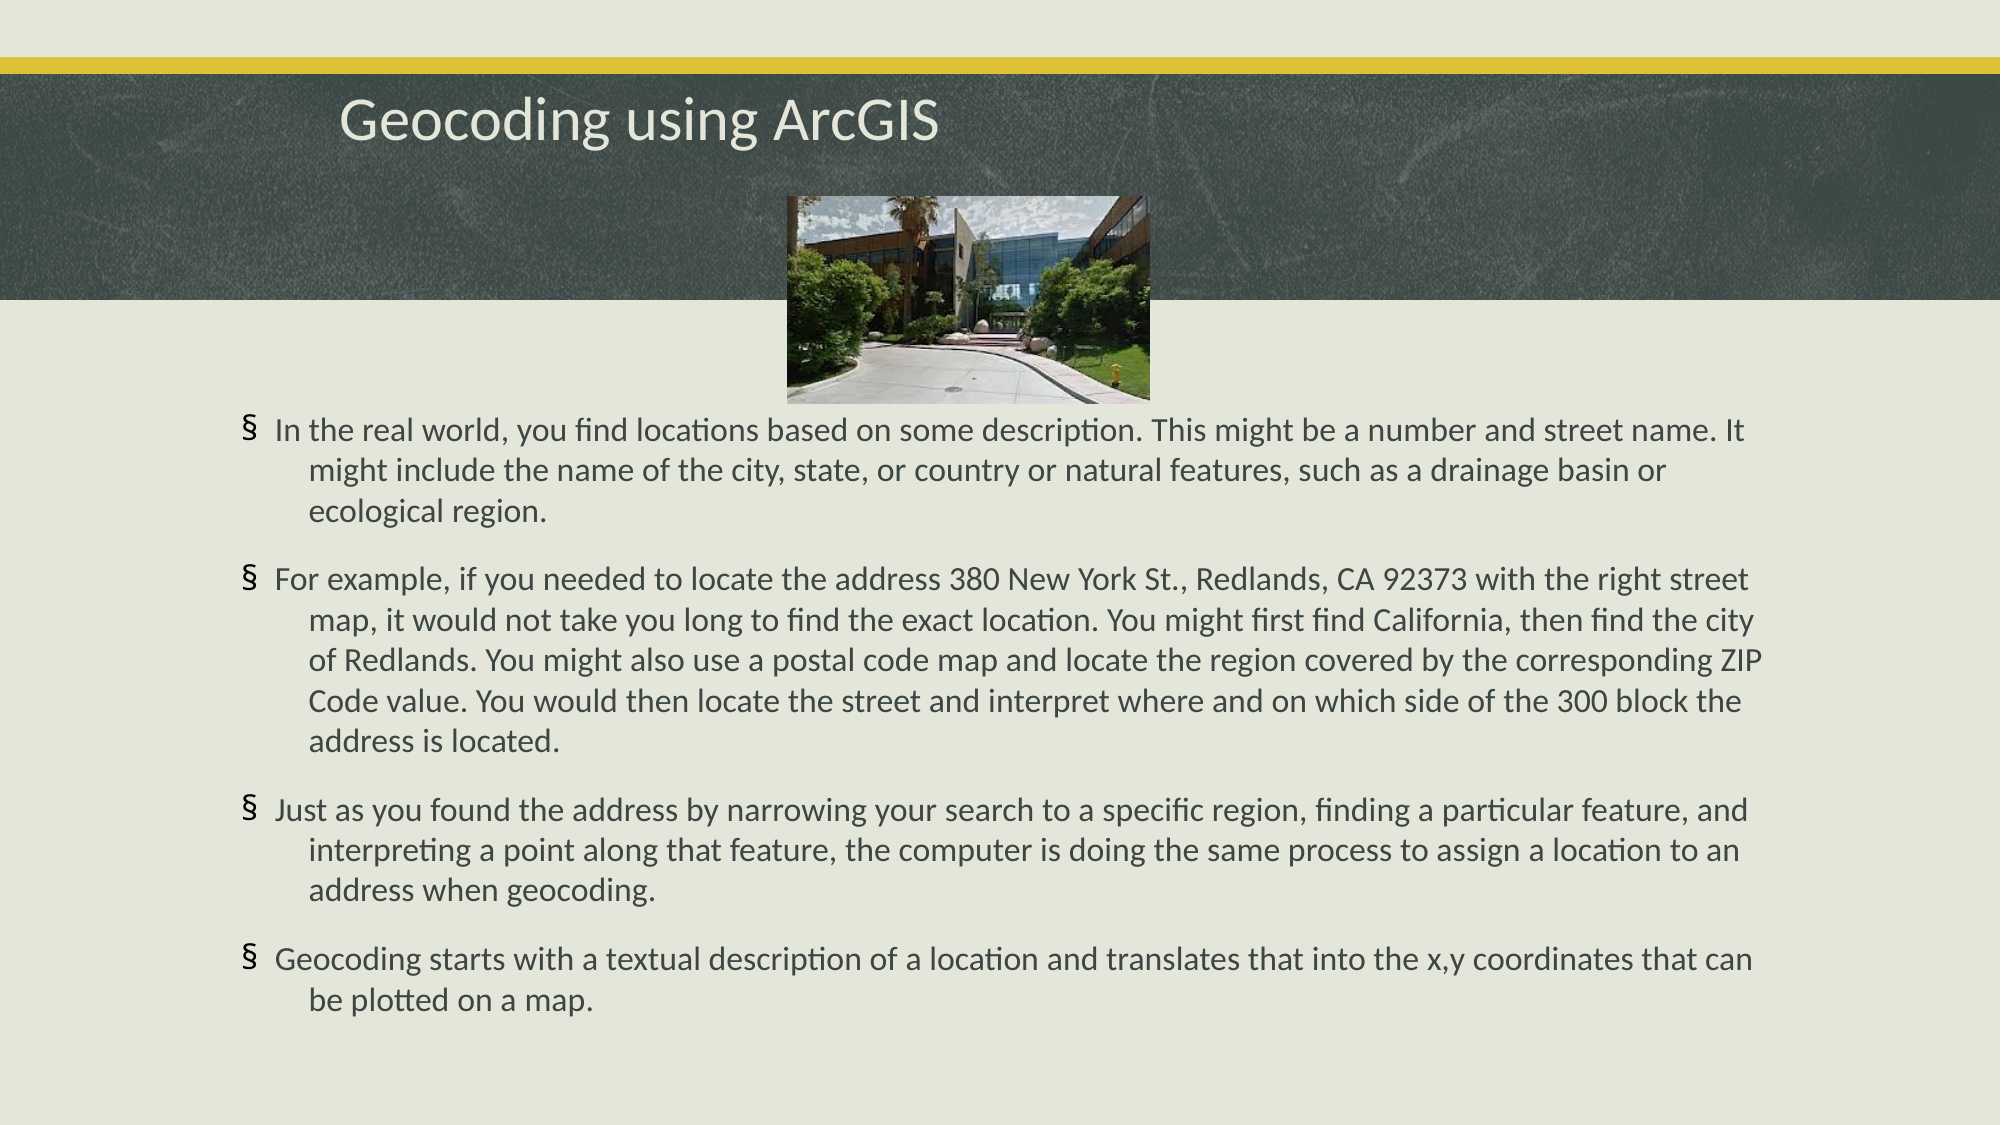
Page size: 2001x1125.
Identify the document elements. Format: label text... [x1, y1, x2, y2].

title Geocoding using ArcGIS [324, 24, 1675, 213]
list In the real world, you find locations based on some description. This might be a number and street name. It might include the name of the city, state, or country or natural features, such as a drainage basin or ecological region. For example, if you needed to locate the address 380 New York St., Redlands, CA 92373 with the right street map, it would not take you long to find the exact location. You might first find California, then find the city of Redlands. You might also use a postal code map and locate the region covered by the corresponding ZIP Code value. You would then locate the street and interpret where and on which side of the 300 block the address is located. Just as you found the address by narrowing your search to a specific region, finding a particular feature, and interpreting a point along that feature, the computer is doing the same process to assign a location to an address when geocoding. Geocoding starts with a textual description of a location and translates that into the x,y coordinates that can be plotted on a map. [225, 399, 1787, 1030]
picture [787, 196, 1150, 404]
